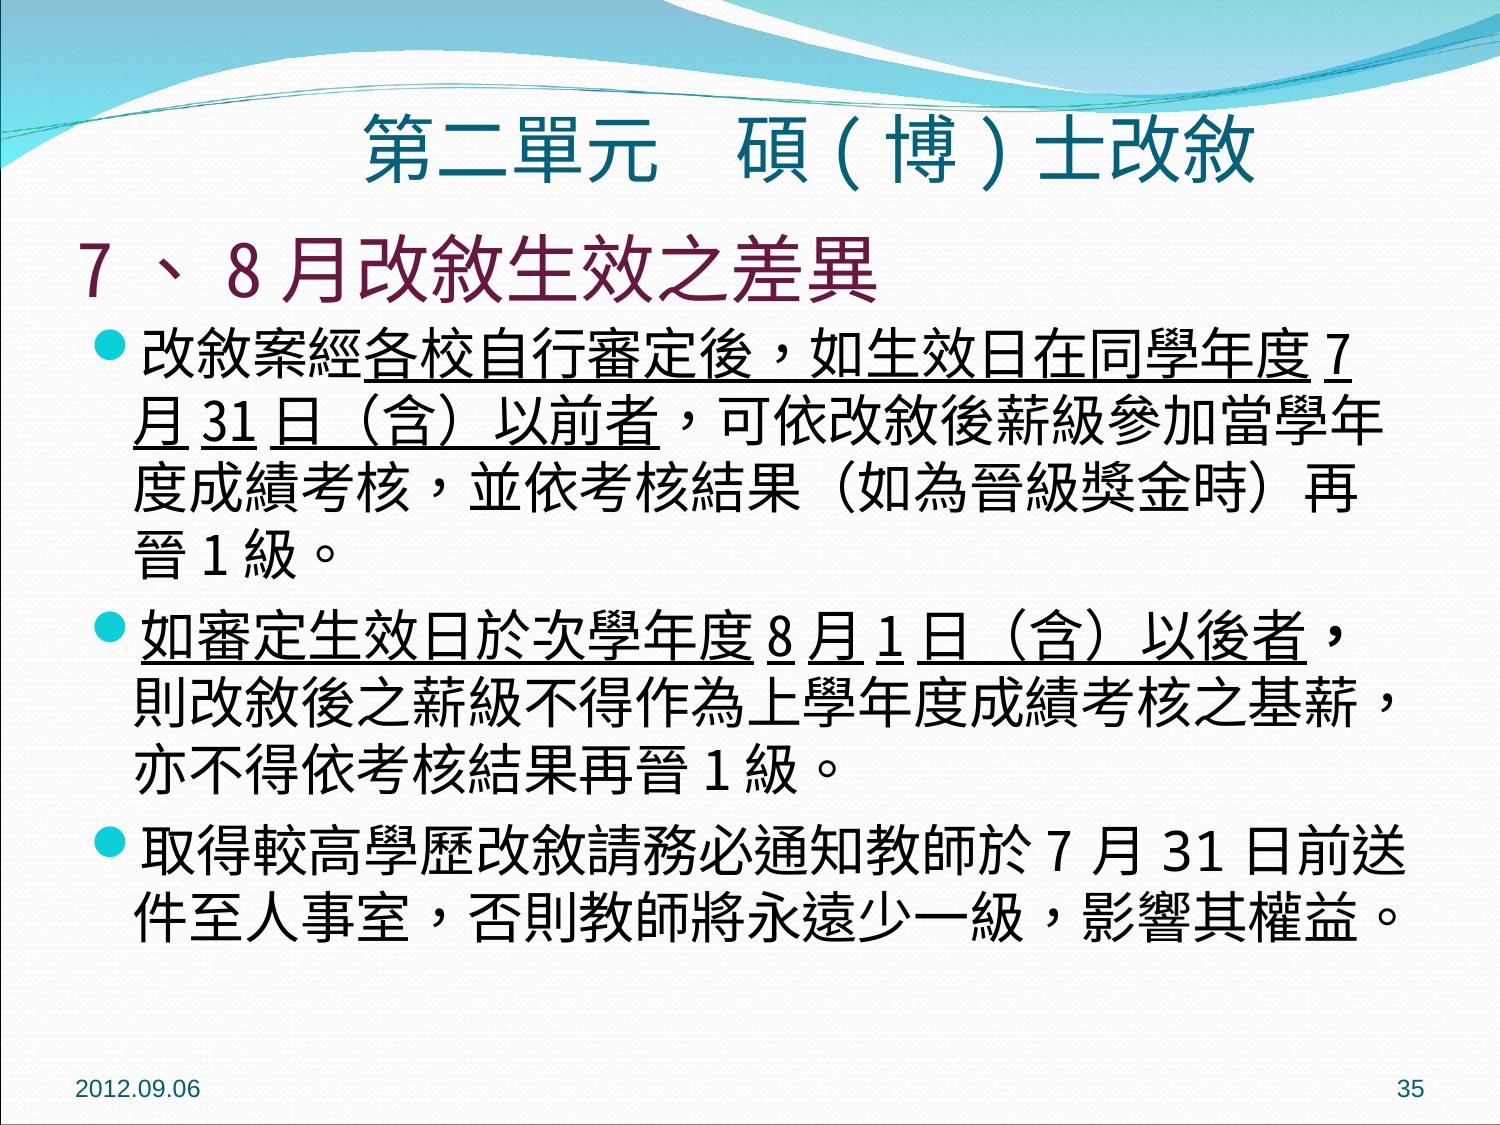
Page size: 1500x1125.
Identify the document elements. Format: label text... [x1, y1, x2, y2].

picture [0, 0, 1500, 1125]
text_box <number> [1299, 1042, 1426, 1103]
text_box 第二單元 碩(博)士改敘 [171, 42, 1447, 193]
text_box 2012.09.06 [74, 1042, 426, 1103]
title 7、8月改敘生效之差異 [76, 207, 1427, 313]
list 改敘案經各校自行審定後，如生效日在同學年度7月31日（含）以前者，可依改敘後薪級參加當學年度成績考核，並依考核結果（如為晉級獎金時）再晉1級。 如審定生效日於次學年度8月1日（含）以後者，則改敘後之薪級不得作為上學年度成績考核之基薪，亦不得依考核結果再晉1級。 取得較高學歷改敘請務必通知教師於7月31日前送件至人事室，否則教師將永遠少一級，影響其權益。 [75, 311, 1426, 1032]
